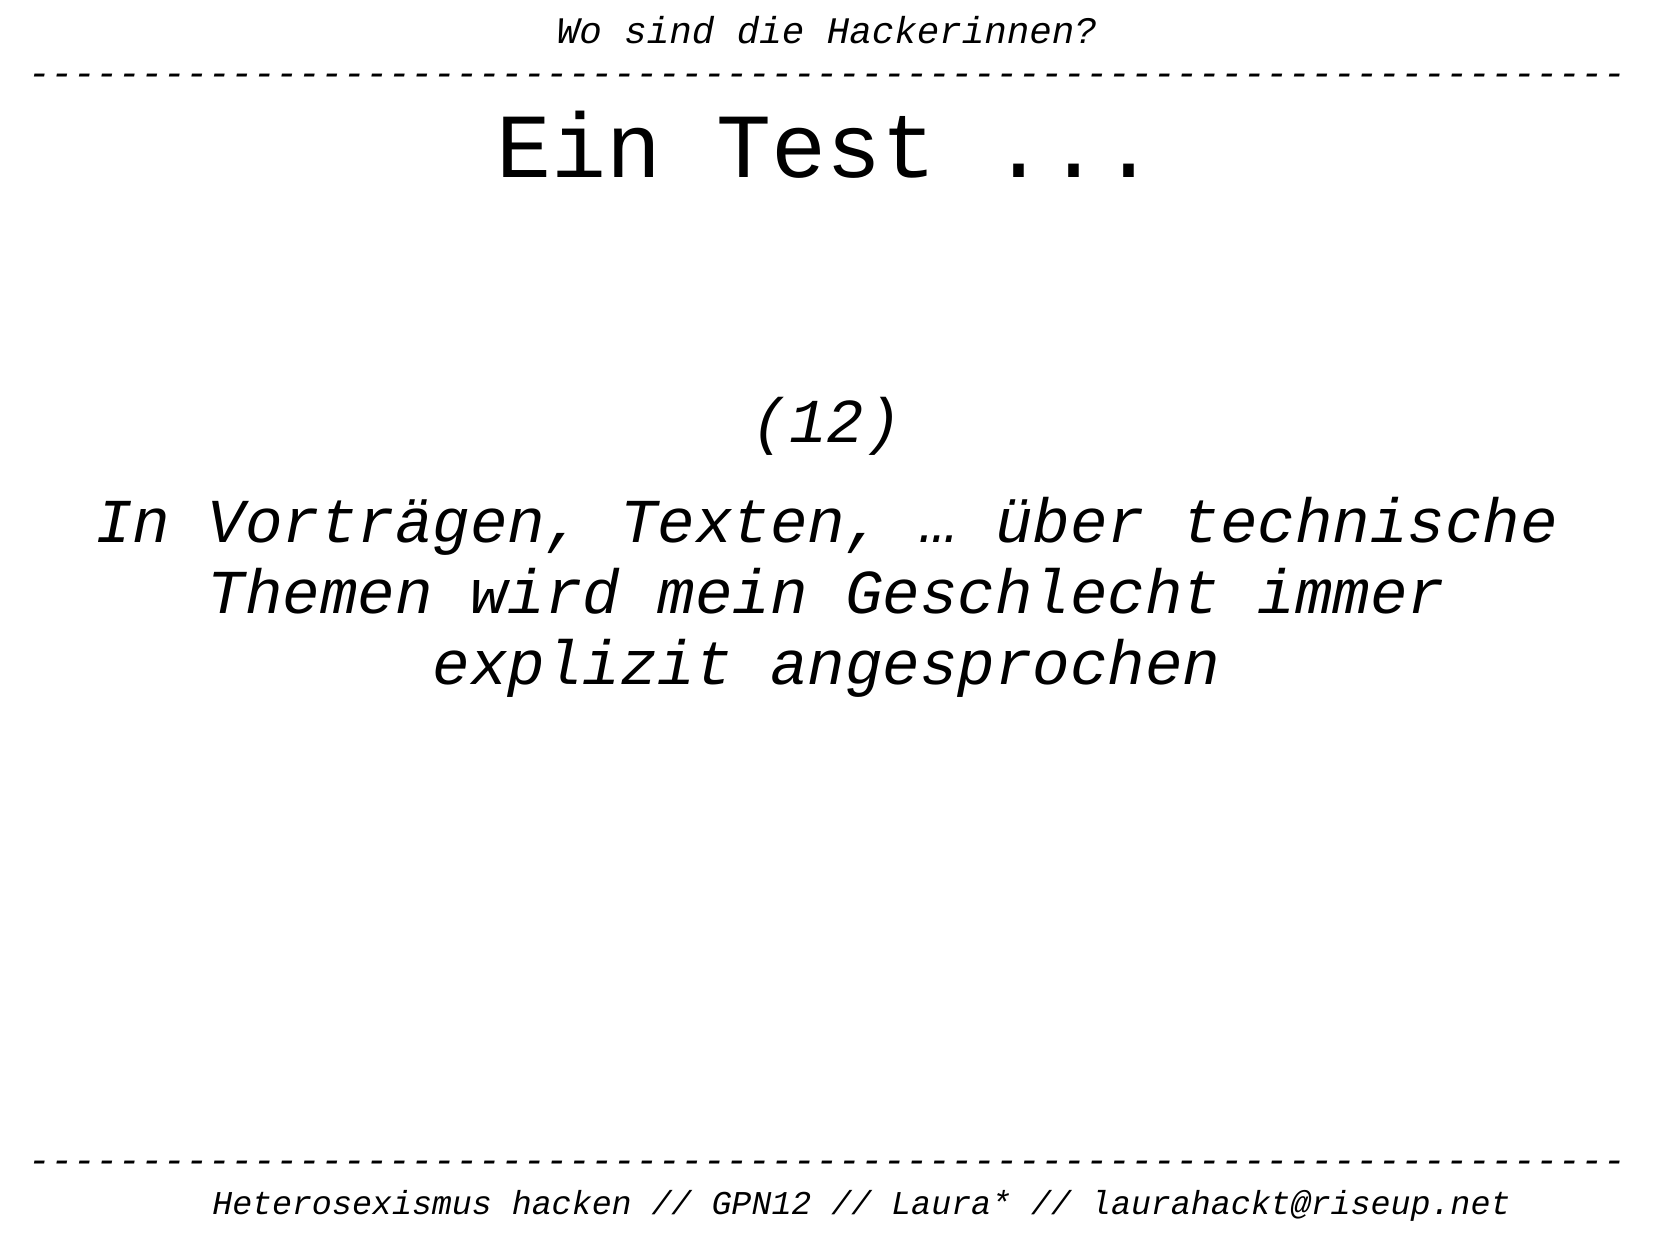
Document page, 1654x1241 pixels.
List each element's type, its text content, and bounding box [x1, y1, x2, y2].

title Ein Test ... [82, 98, 1571, 257]
list (12) In Vorträgen, Texten, … über technische Themen wird mein Geschlecht immer explizit angesprochen [82, 290, 1571, 1098]
title Wo sind die Hackerinnen? ----------------------------------------------------------------------- [0, 12, 1654, 98]
list Heterosexismus hacken // GPN12 // Laura* // laurahackt@riseup.net [0, 1186, 1654, 1241]
title ----------------------------------------------------------------------- [0, 1098, 1654, 1184]
